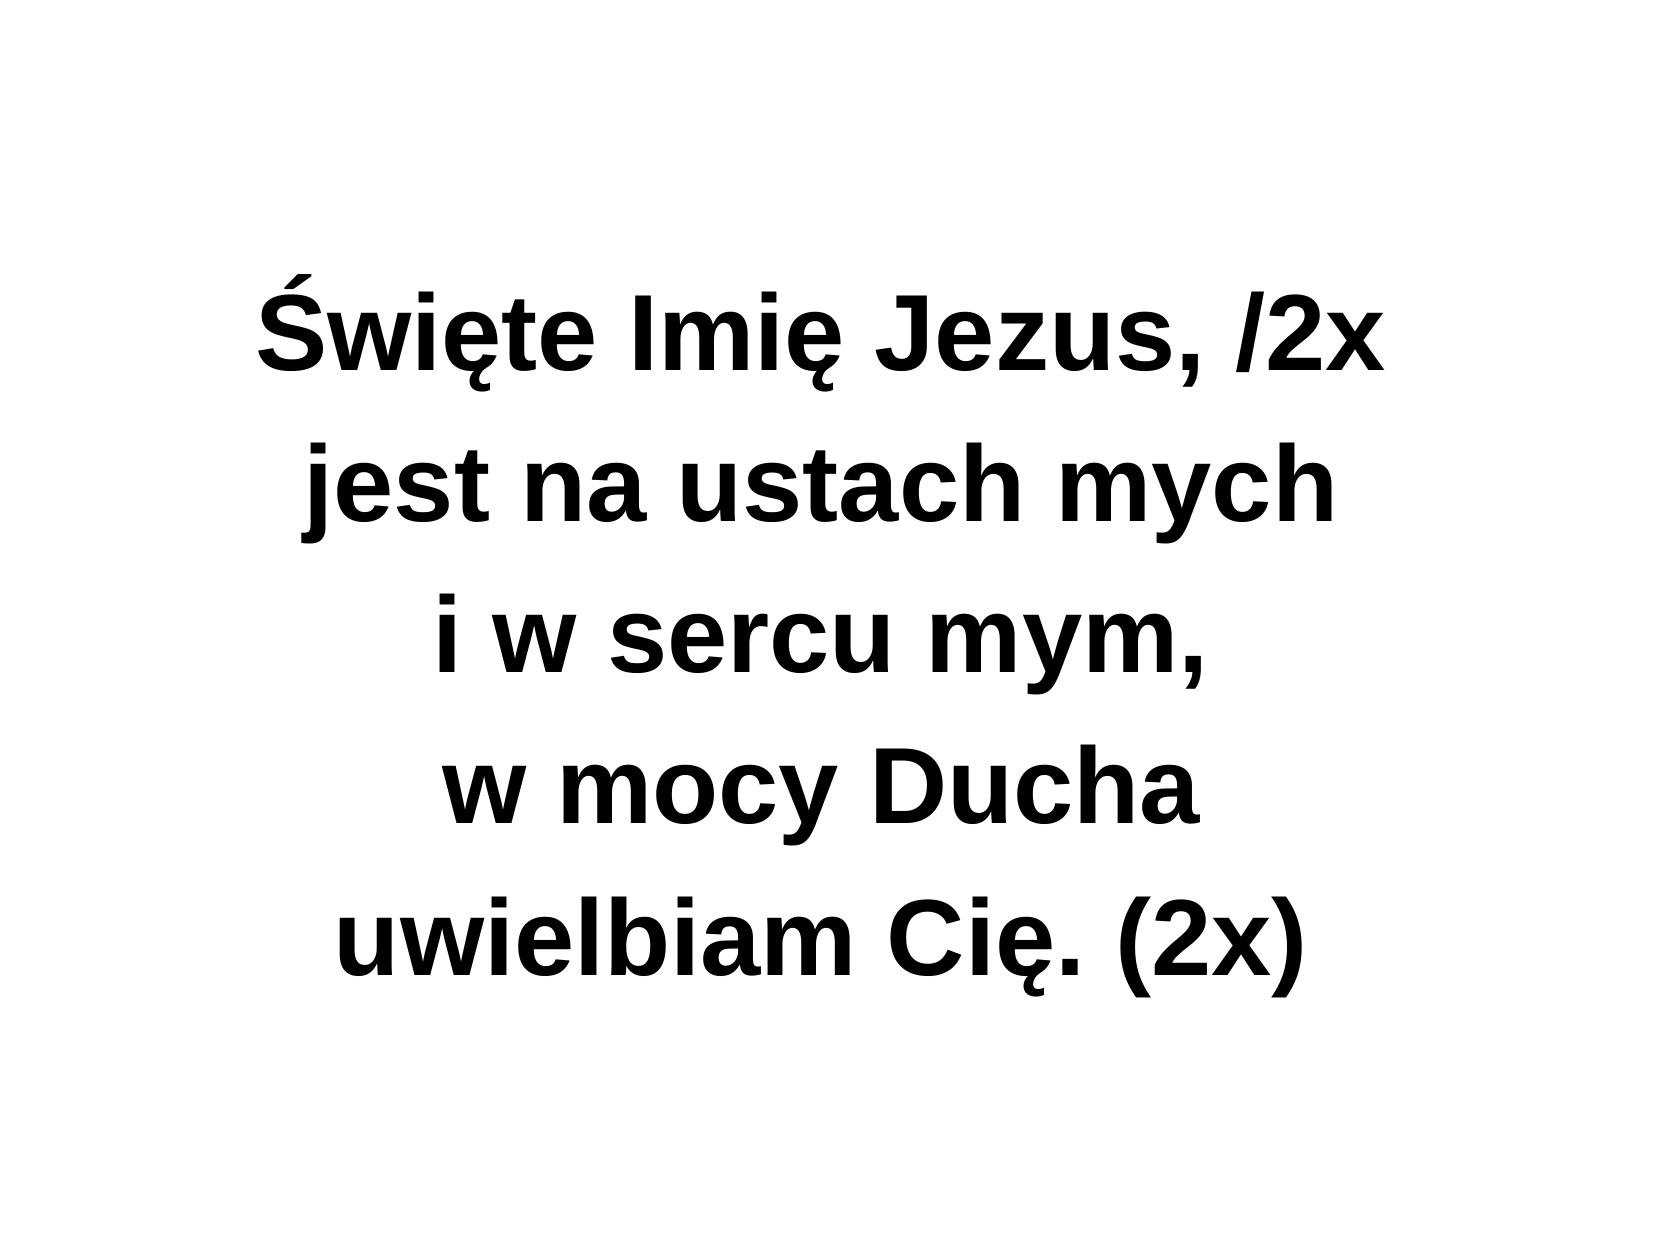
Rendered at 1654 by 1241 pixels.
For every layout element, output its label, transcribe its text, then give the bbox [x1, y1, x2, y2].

subtitle Święte Imię Jezus, /2x jest na ustach mych i w sercu mym, w mocy Ducha uwielbiam Cię. (2x) [0, 0, 1642, 1241]
